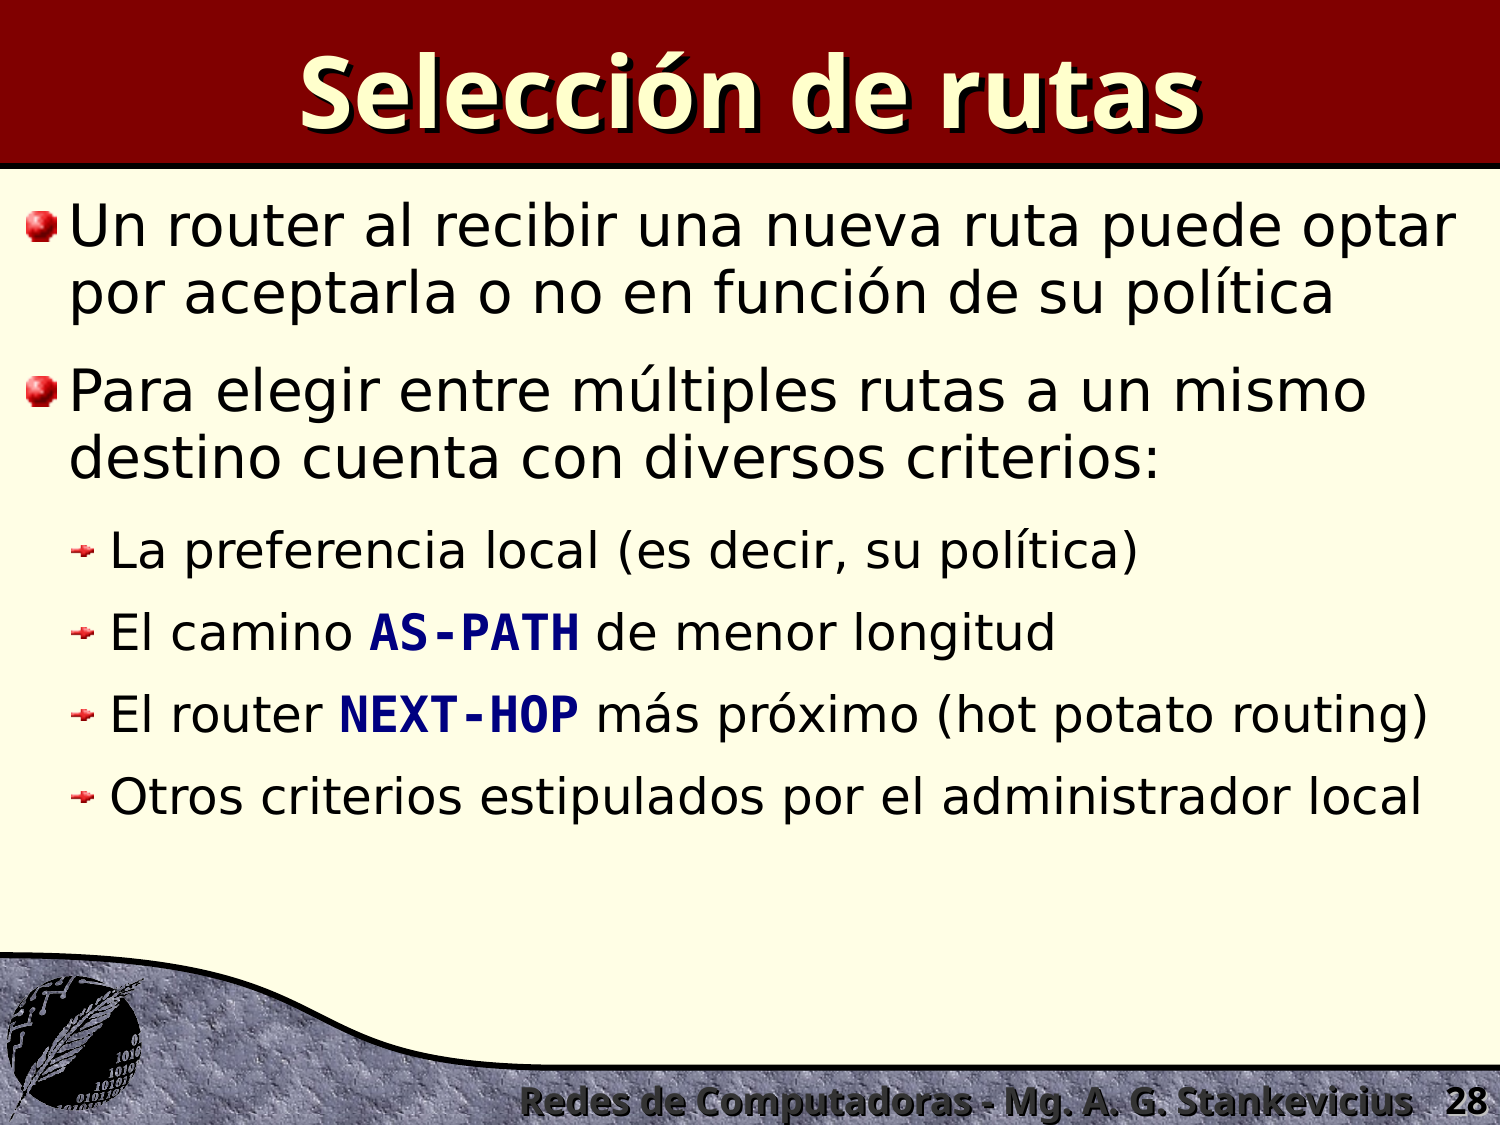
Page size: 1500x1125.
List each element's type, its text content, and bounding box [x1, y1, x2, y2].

list Un router al recibir una nueva ruta puede optar por aceptarla o no en función de su política Para elegir entre múltiples rutas a un mismo destino cuenta con diversos criterios: La preferencia local (es decir, su política) El camino AS-PATH de menor longitud El router NEXT-HOP más próximo (hot potato routing) Otros criterios estipulados por el administrador local [11, 192, 1486, 921]
picture [790, 1100, 795, 1110]
picture [1047, 1100, 1054, 1110]
picture [0, 959, 1500, 1125]
title Selección de rutas [15, 5, 1485, 160]
